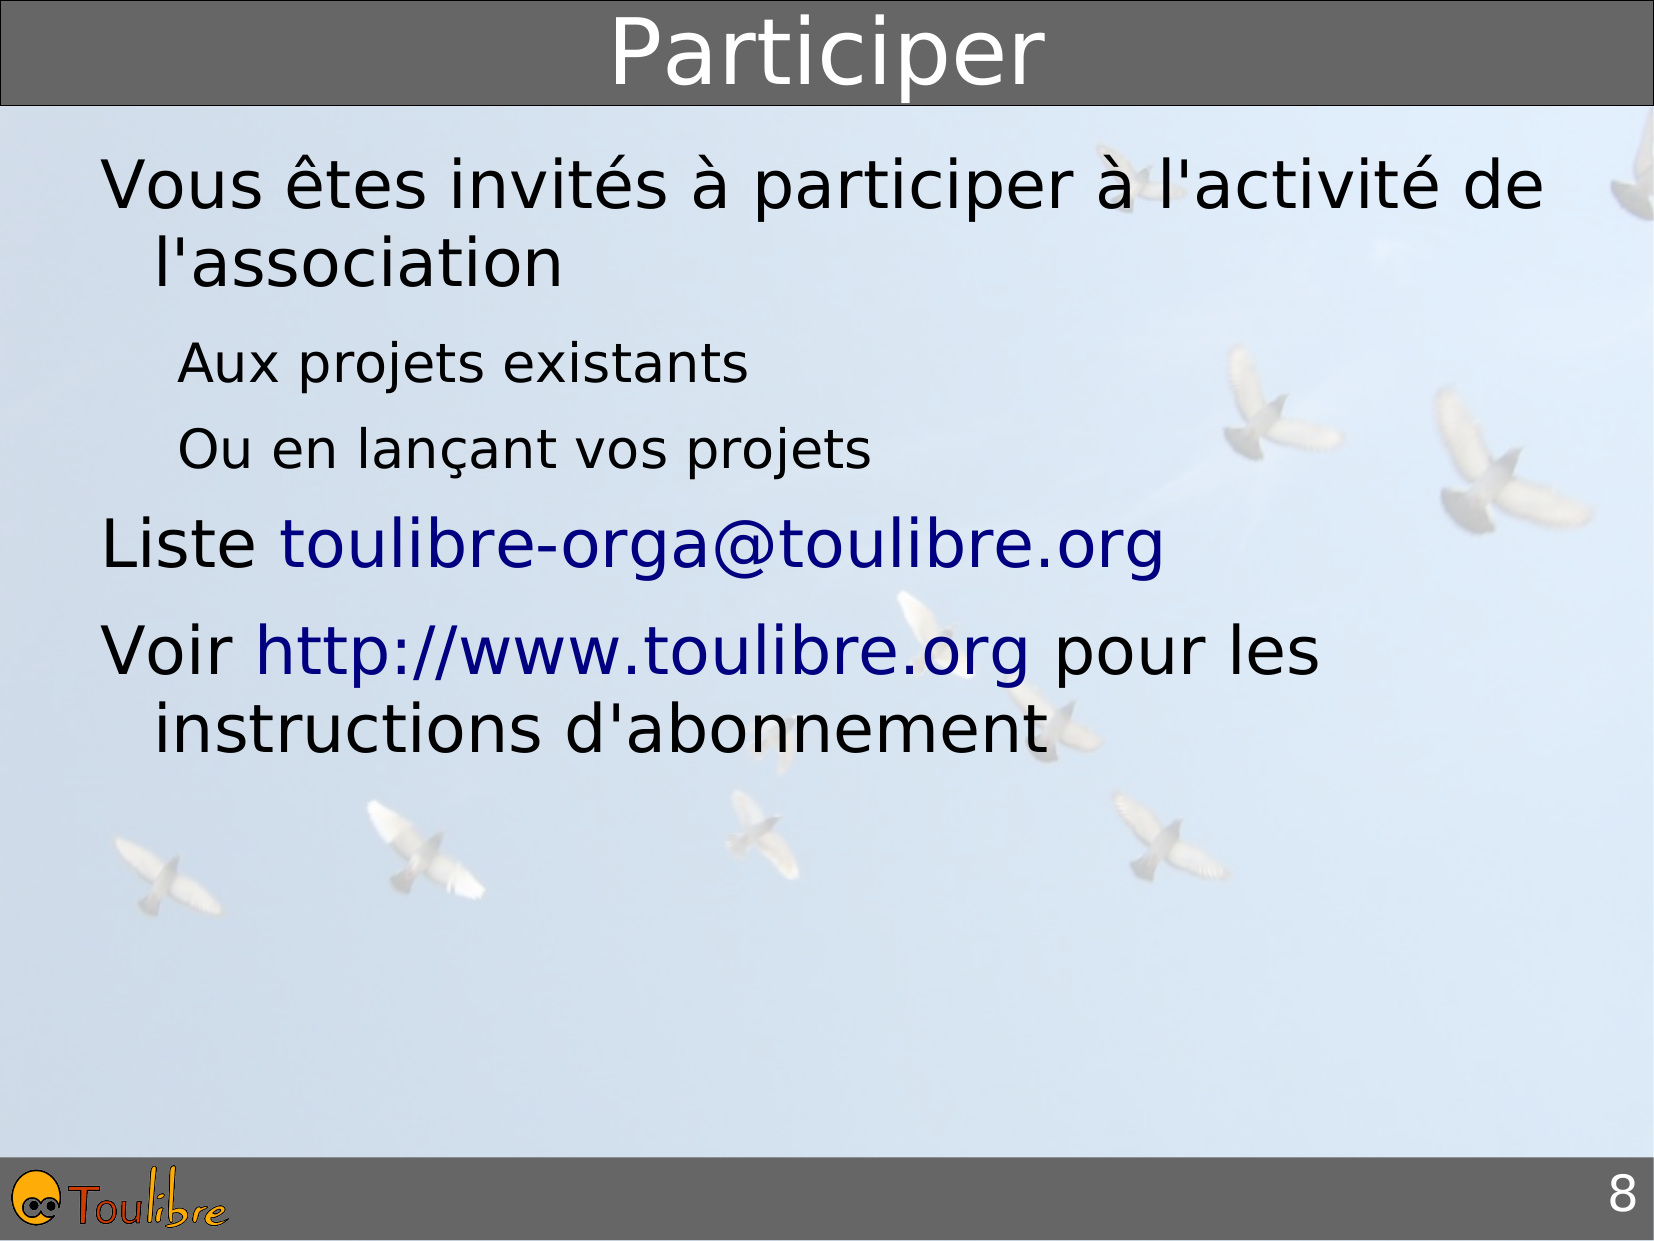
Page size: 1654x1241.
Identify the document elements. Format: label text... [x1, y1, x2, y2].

picture [11, 1165, 229, 1228]
title Participer [0, 0, 1654, 107]
list Vous êtes invités à participer à l'activité de l'association Aux projets existants Ou en lançant vos projets Liste toulibre-orga@toulibre.org Voir http://www.toulibre.org pour les instructions d'abonnement [82, 146, 1571, 1094]
